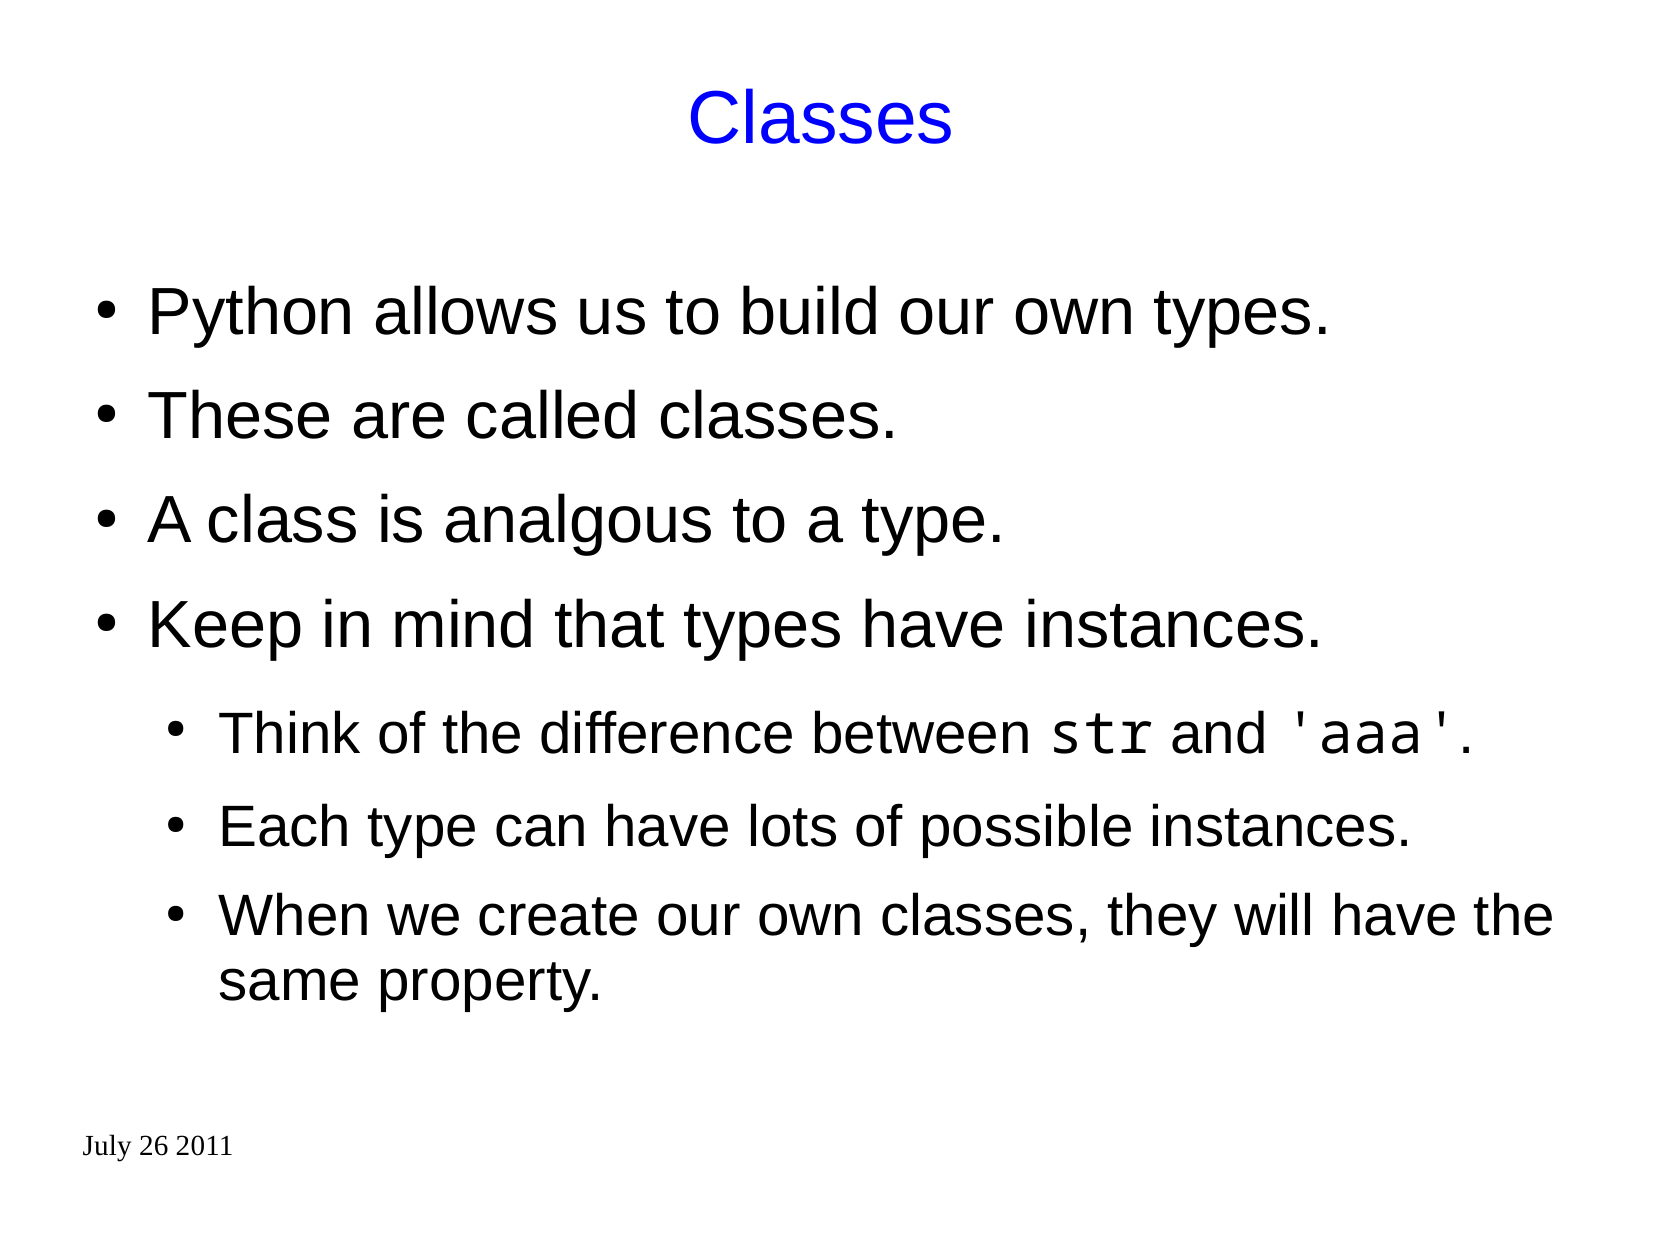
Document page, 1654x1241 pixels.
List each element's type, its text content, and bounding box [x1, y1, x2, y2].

list Python allows us to build our own types. These are called classes. A class is analgous to a type. Keep in mind that types have instances. Think of the difference between str and 'aaa'. Each type can have lots of possible instances. When we create our own classes, they will have the same property. [76, 274, 1565, 1093]
title Classes [76, 58, 1565, 178]
